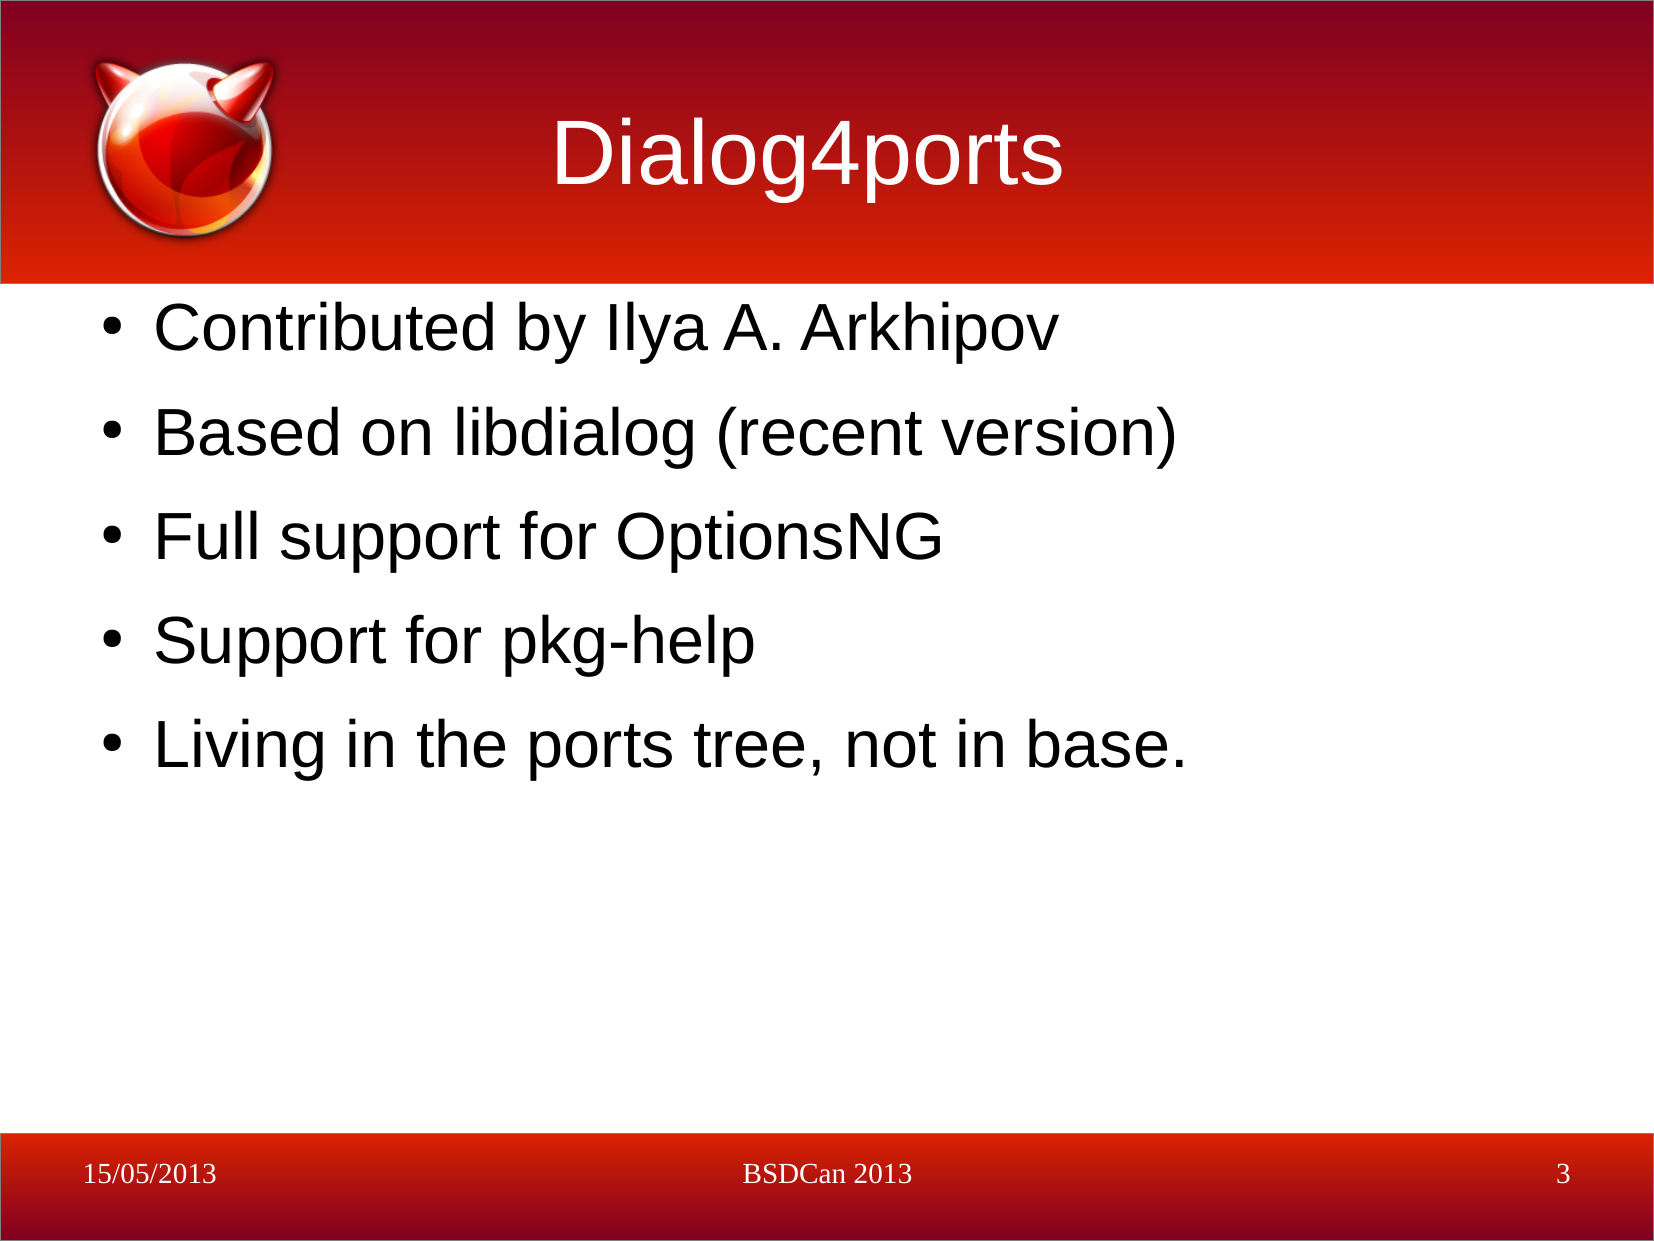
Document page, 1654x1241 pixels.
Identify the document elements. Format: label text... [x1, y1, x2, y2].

list Contributed by Ilya A. Arkhipov Based on libdialog (recent version) Full support for OptionsNG Support for pkg-help Living in the ports tree, not in base. [82, 290, 1538, 1010]
title Dialog4ports [82, 49, 1536, 257]
